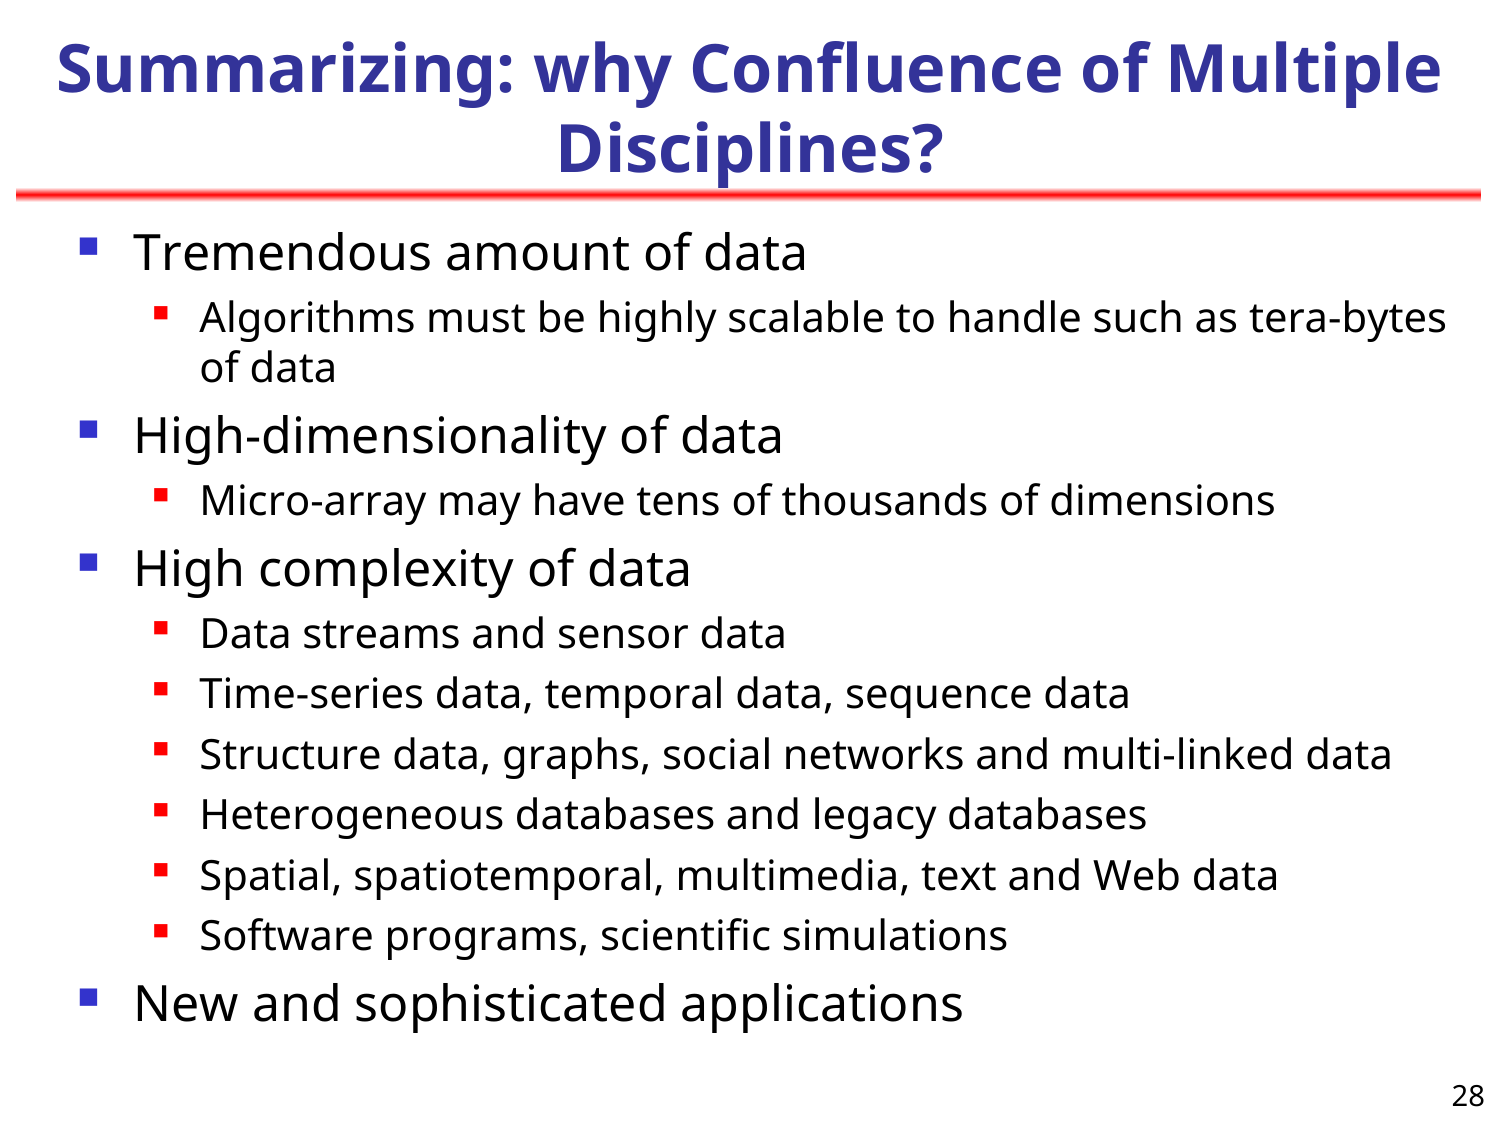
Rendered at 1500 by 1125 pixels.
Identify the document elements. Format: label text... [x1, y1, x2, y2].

title Summarizing: why Confluence of Multiple Disciplines? [0, 18, 1500, 194]
list Tremendous amount of data Algorithms must be highly scalable to handle such as tera-bytes of data High-dimensionality of data Micro-array may have tens of thousands of dimensions High complexity of data Data streams and sensor data Time-series data, temporal data, sequence data Structure data, graphs, social networks and multi-linked data Heterogeneous databases and legacy databases Spatial, spatiotemporal, multimedia, text and Web data Software programs, scientific simulations New and sophisticated applications [62, 212, 1475, 1089]
text_box <number> [1187, 1050, 1500, 1125]
